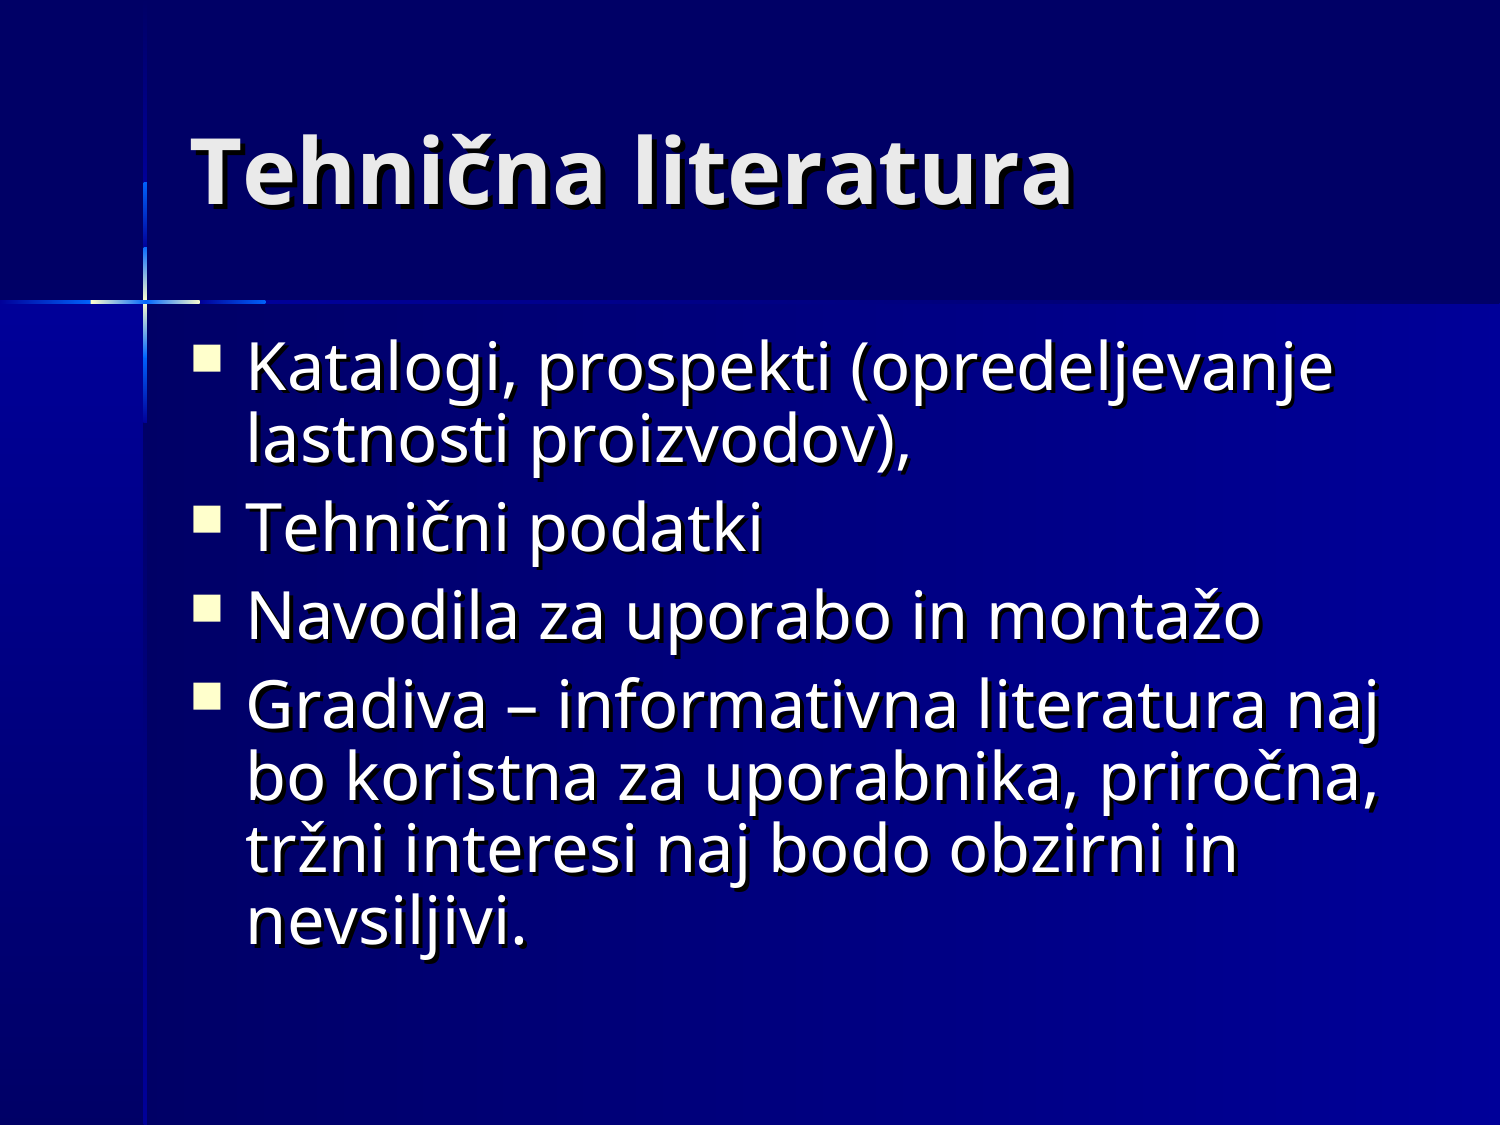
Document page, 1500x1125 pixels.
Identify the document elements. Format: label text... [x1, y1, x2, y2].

list Katalogi, prospekti (opredeljevanje lastnosti proizvodov), Tehnični podatki Navodila za uporabo in montažo Gradiva – informativna literatura naj bo koristna za uporabnika, priročna, tržni interesi naj bodo obzirni in nevsiljivi. [174, 324, 1413, 1001]
title Tehnična literatura [174, 49, 1413, 285]
